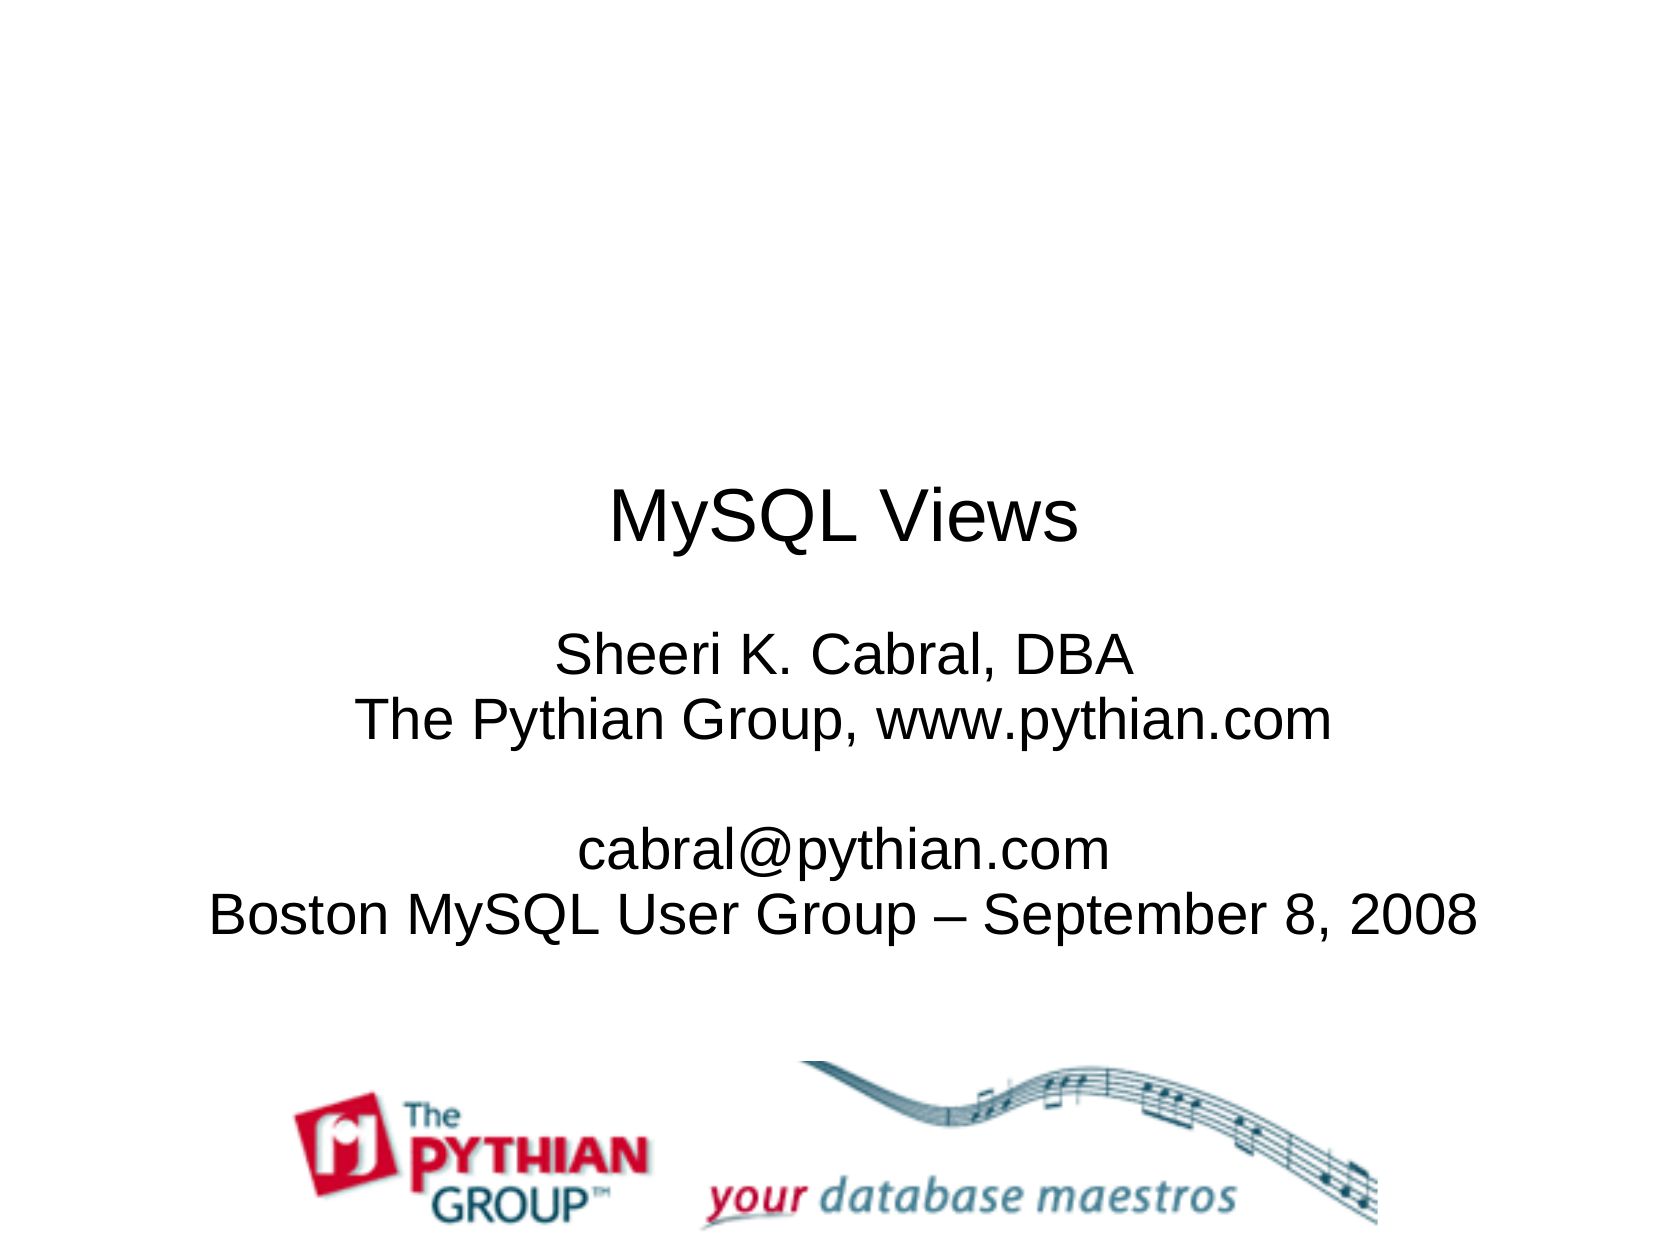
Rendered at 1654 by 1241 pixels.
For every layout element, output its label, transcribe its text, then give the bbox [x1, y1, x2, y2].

subtitle MySQL Views Sheeri K. Cabral, DBA The Pythian Group, www.pythian.com cabral@pythian.com Boston MySQL User Group – September 8, 2008 [82, 66, 1571, 1102]
picture [266, 1102, 1378, 1241]
